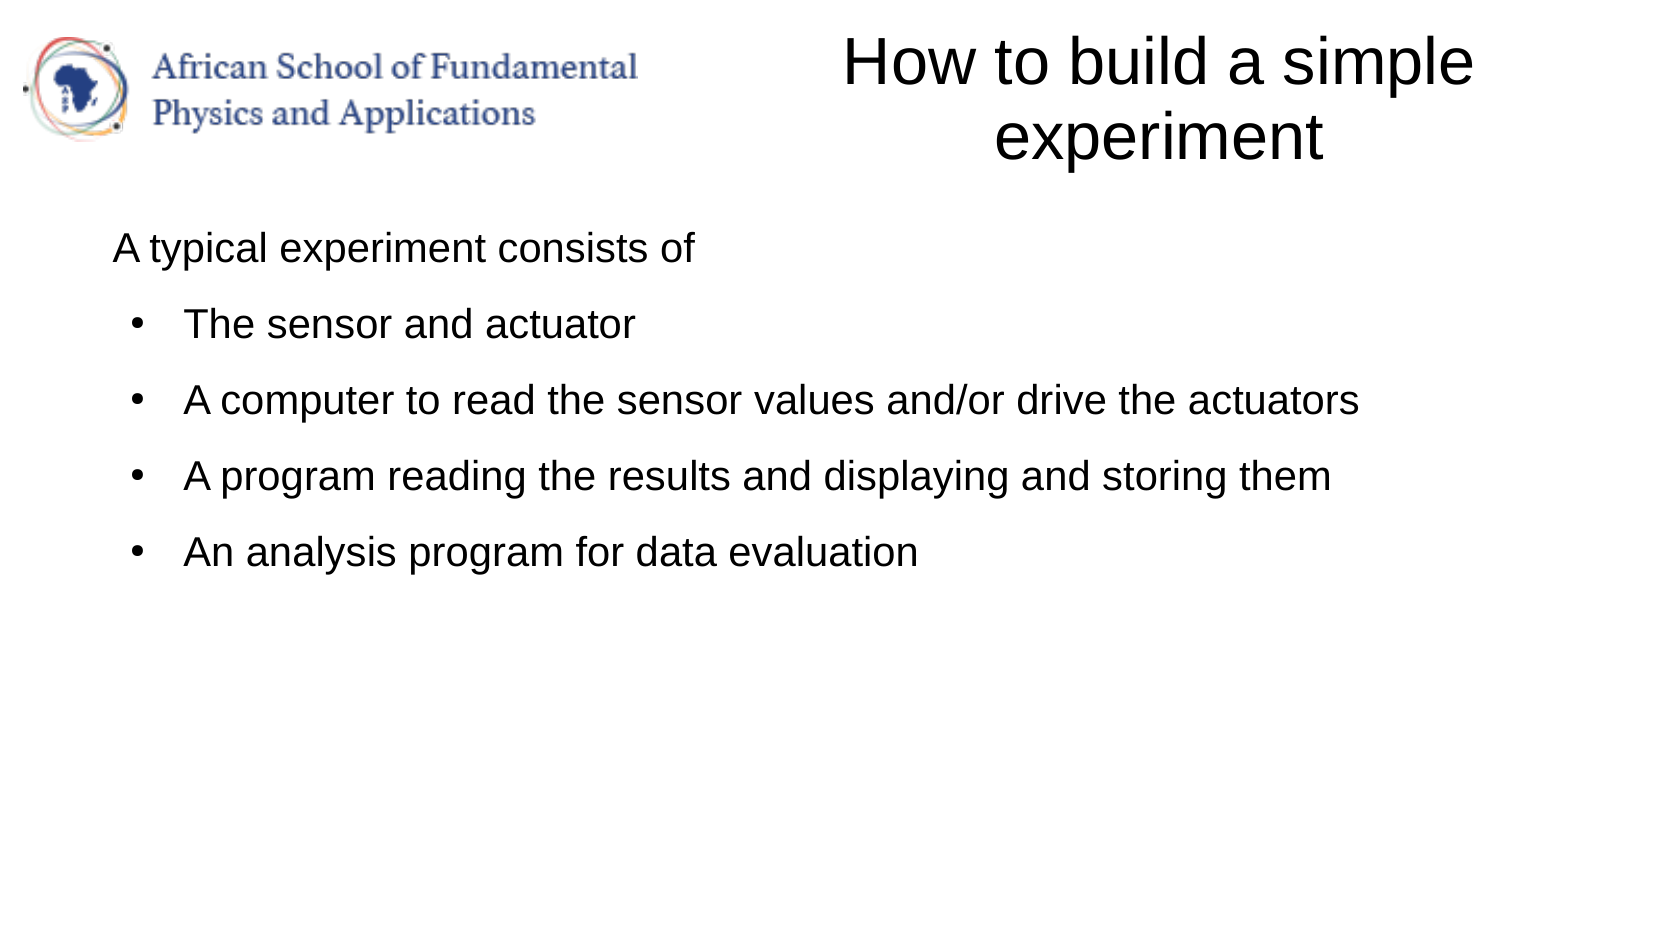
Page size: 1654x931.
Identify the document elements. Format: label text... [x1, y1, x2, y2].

list A typical experiment consists of The sensor and actuator A computer to read the sensor values and/or drive the actuators A program reading the results and displaying and storing them An analysis program for data evaluation [112, 225, 1601, 765]
picture [23, 37, 638, 142]
title How to build a simple experiment [675, 21, 1644, 177]
